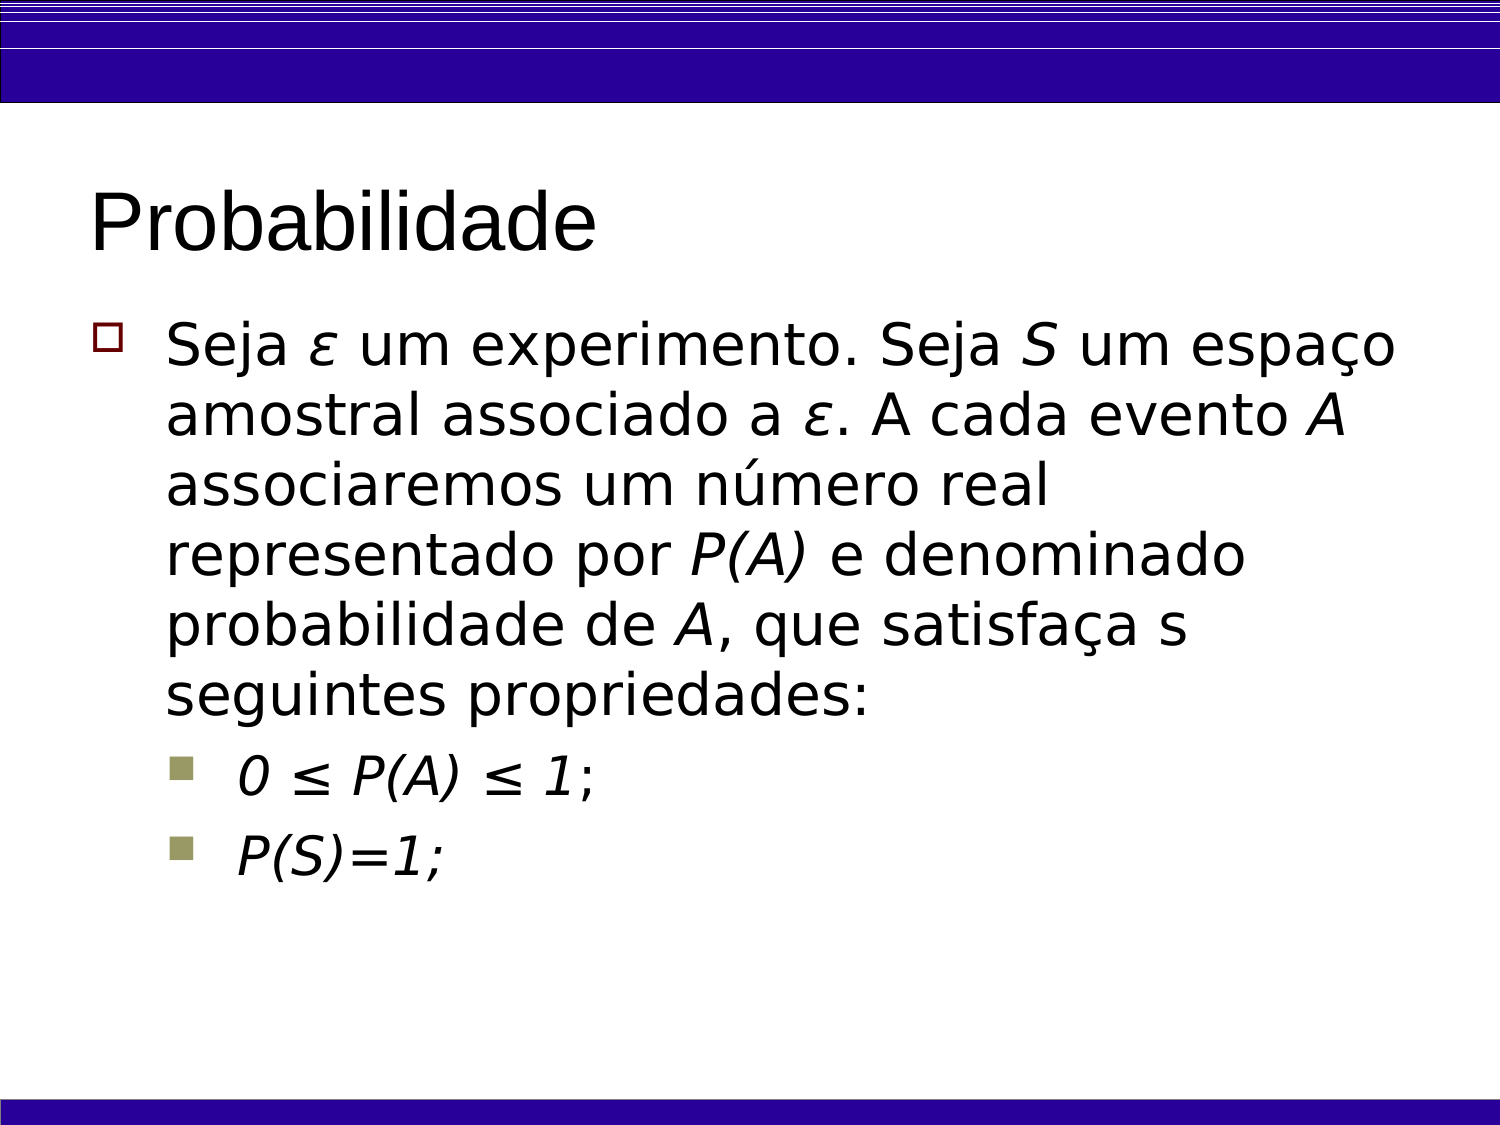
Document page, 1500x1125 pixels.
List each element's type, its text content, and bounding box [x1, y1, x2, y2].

list Seja ε um experimento. Seja S um espaço amostral associado a ε. A cada evento A associaremos um número real representado por P(A) e denominado probabilidade de A, que satisfaça s seguintes propriedades: 0 ≤ P(A) ≤ 1; P(S)=1; [75, 299, 1426, 1054]
title Probabilidade [75, 87, 1426, 275]
